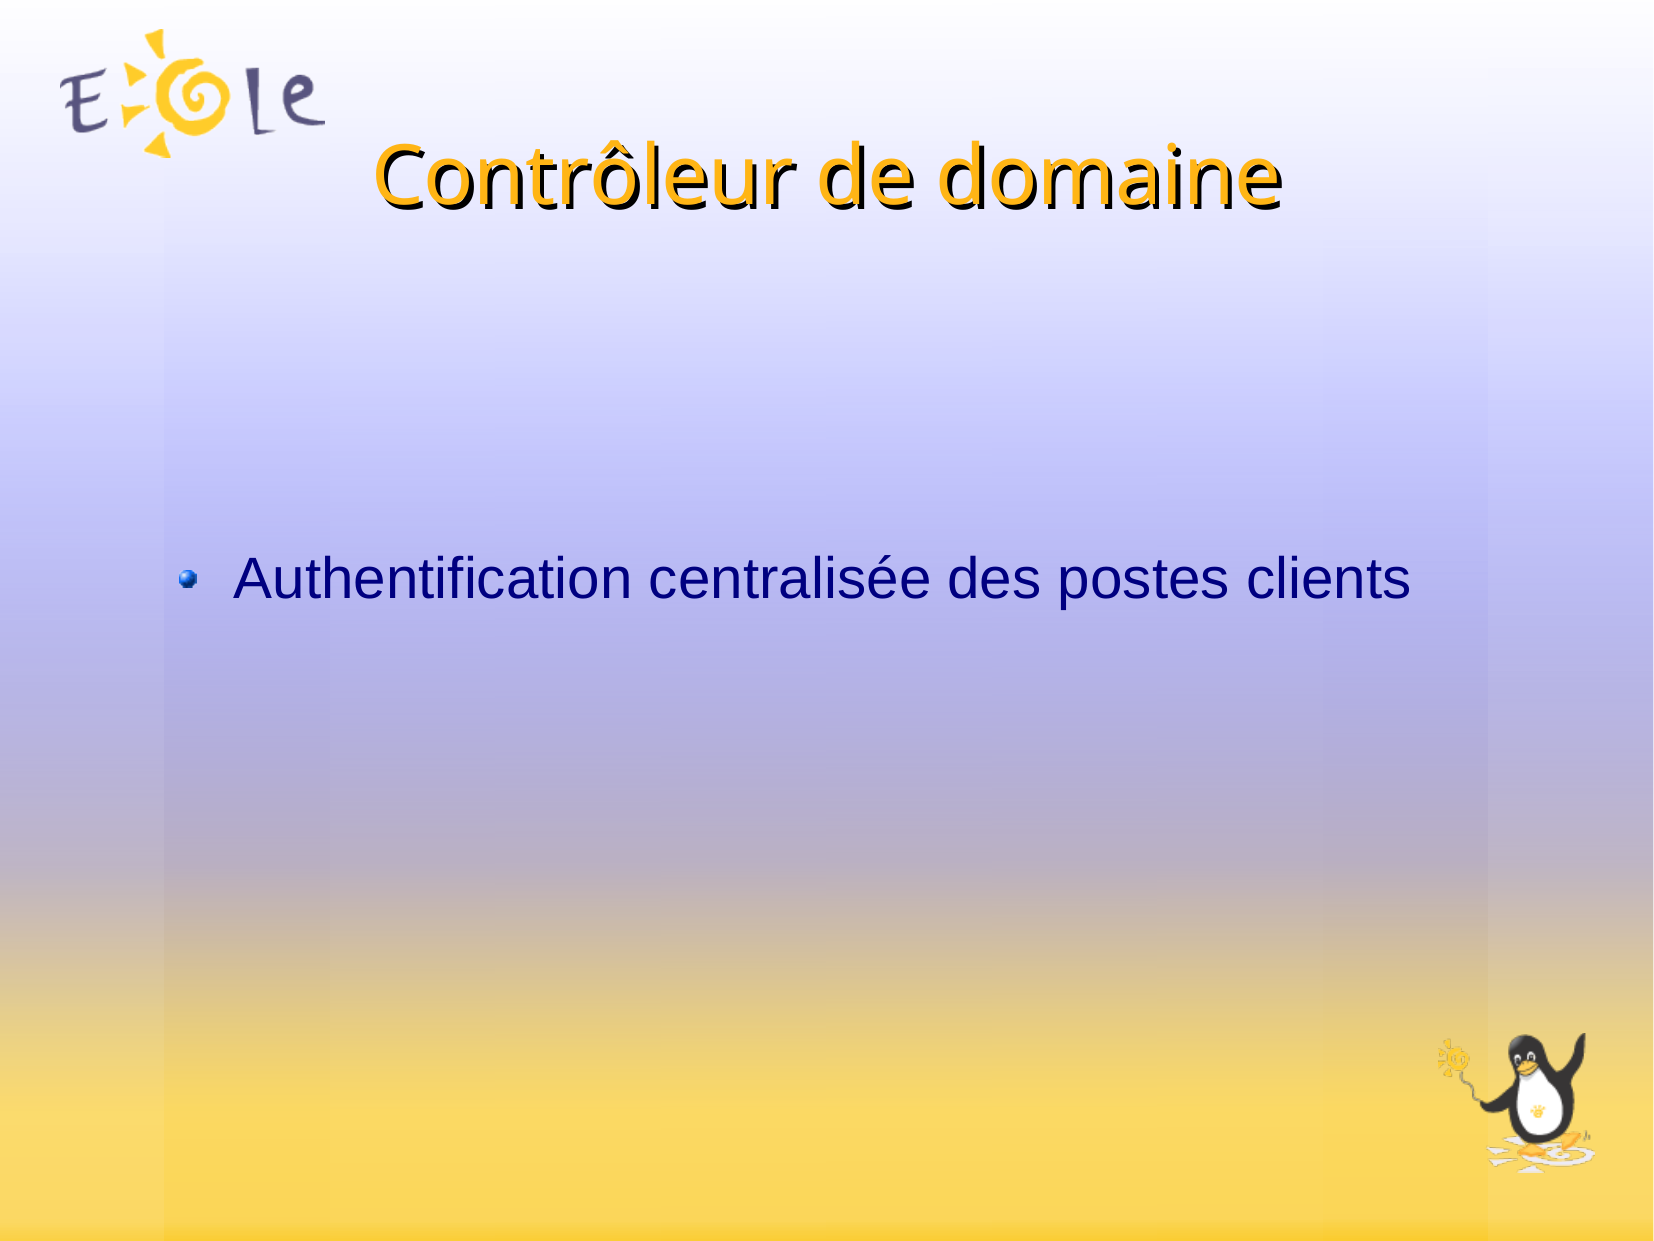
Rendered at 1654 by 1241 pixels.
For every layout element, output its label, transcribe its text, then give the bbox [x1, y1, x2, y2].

title Contrôleur de domaine [82, 49, 1571, 296]
picture [0, 0, 1654, 1241]
text_box Authentification centralisée des postes clients [118, 265, 1565, 827]
